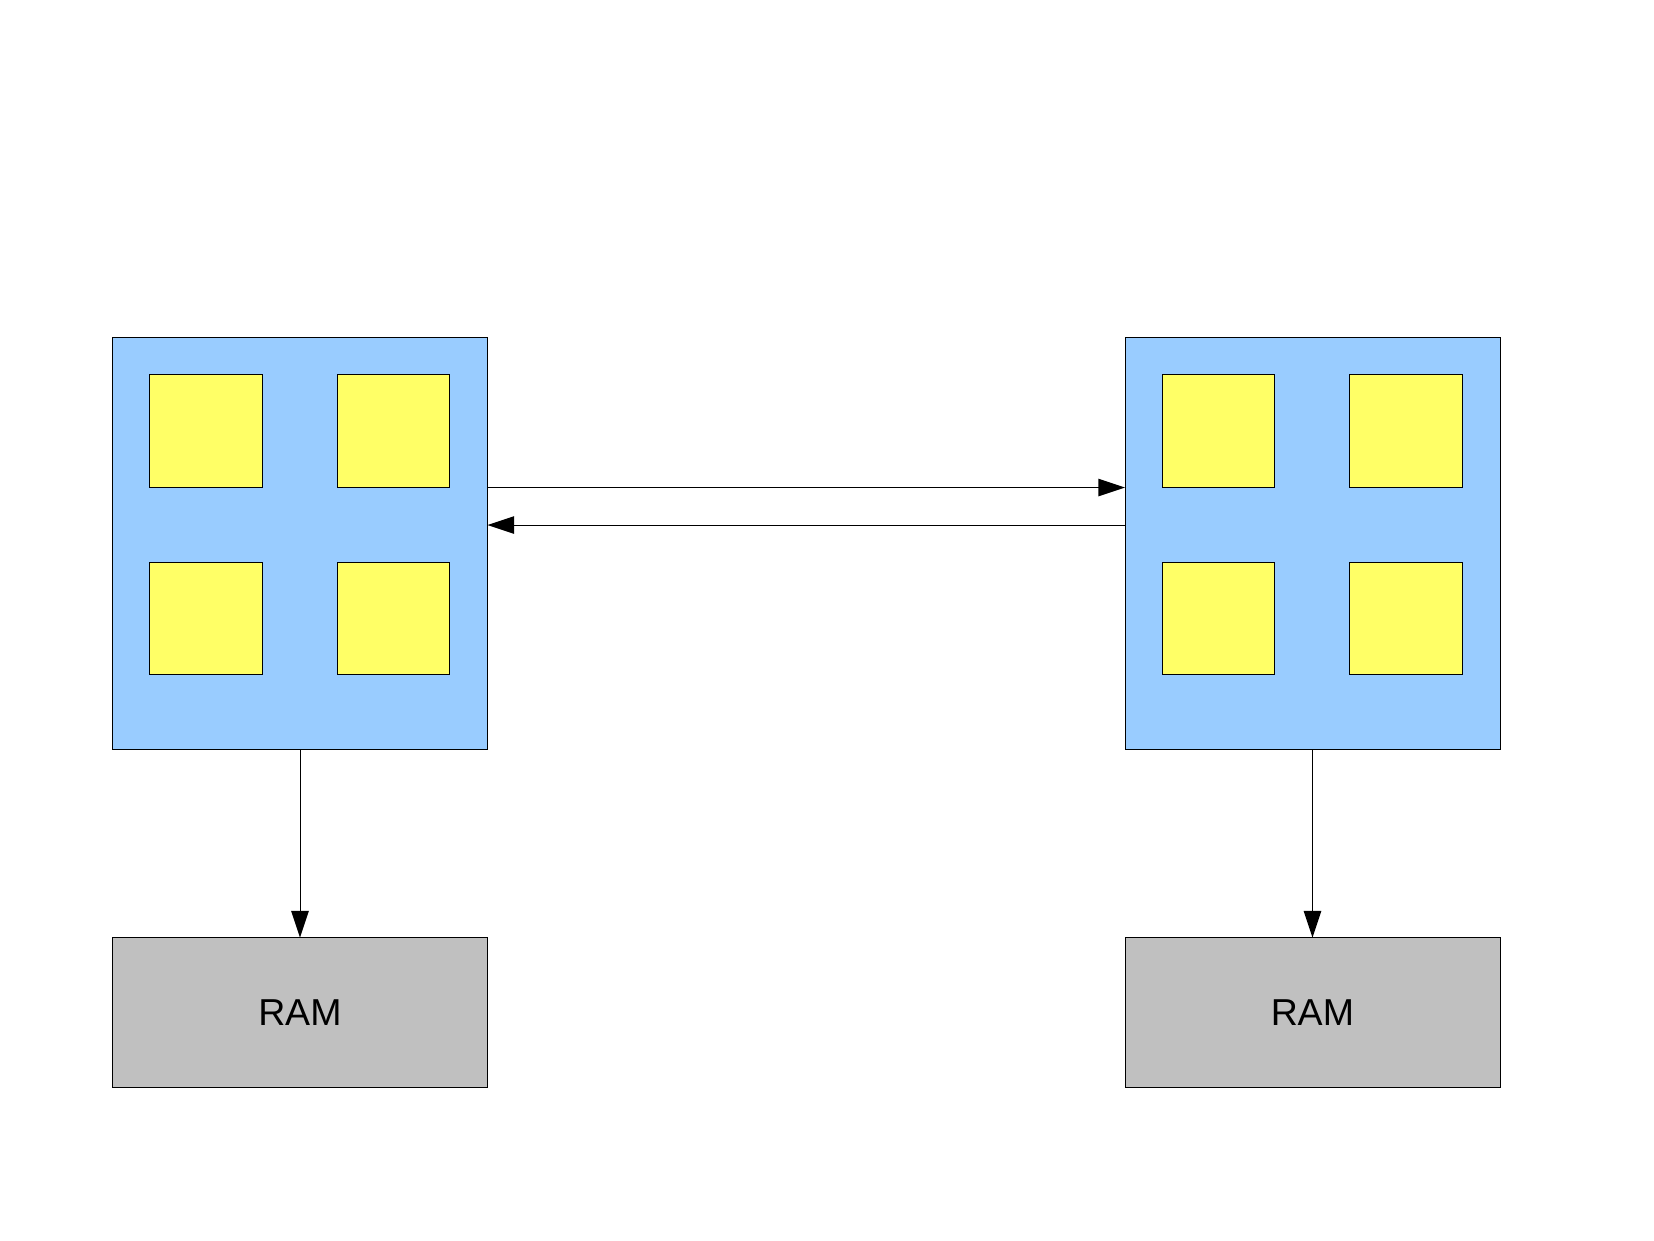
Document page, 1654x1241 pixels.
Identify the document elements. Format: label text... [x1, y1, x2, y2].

text_box [1125, 337, 1501, 750]
text_box RAM [1125, 937, 1501, 1088]
text_box [112, 337, 488, 750]
text_box RAM [112, 937, 488, 1088]
